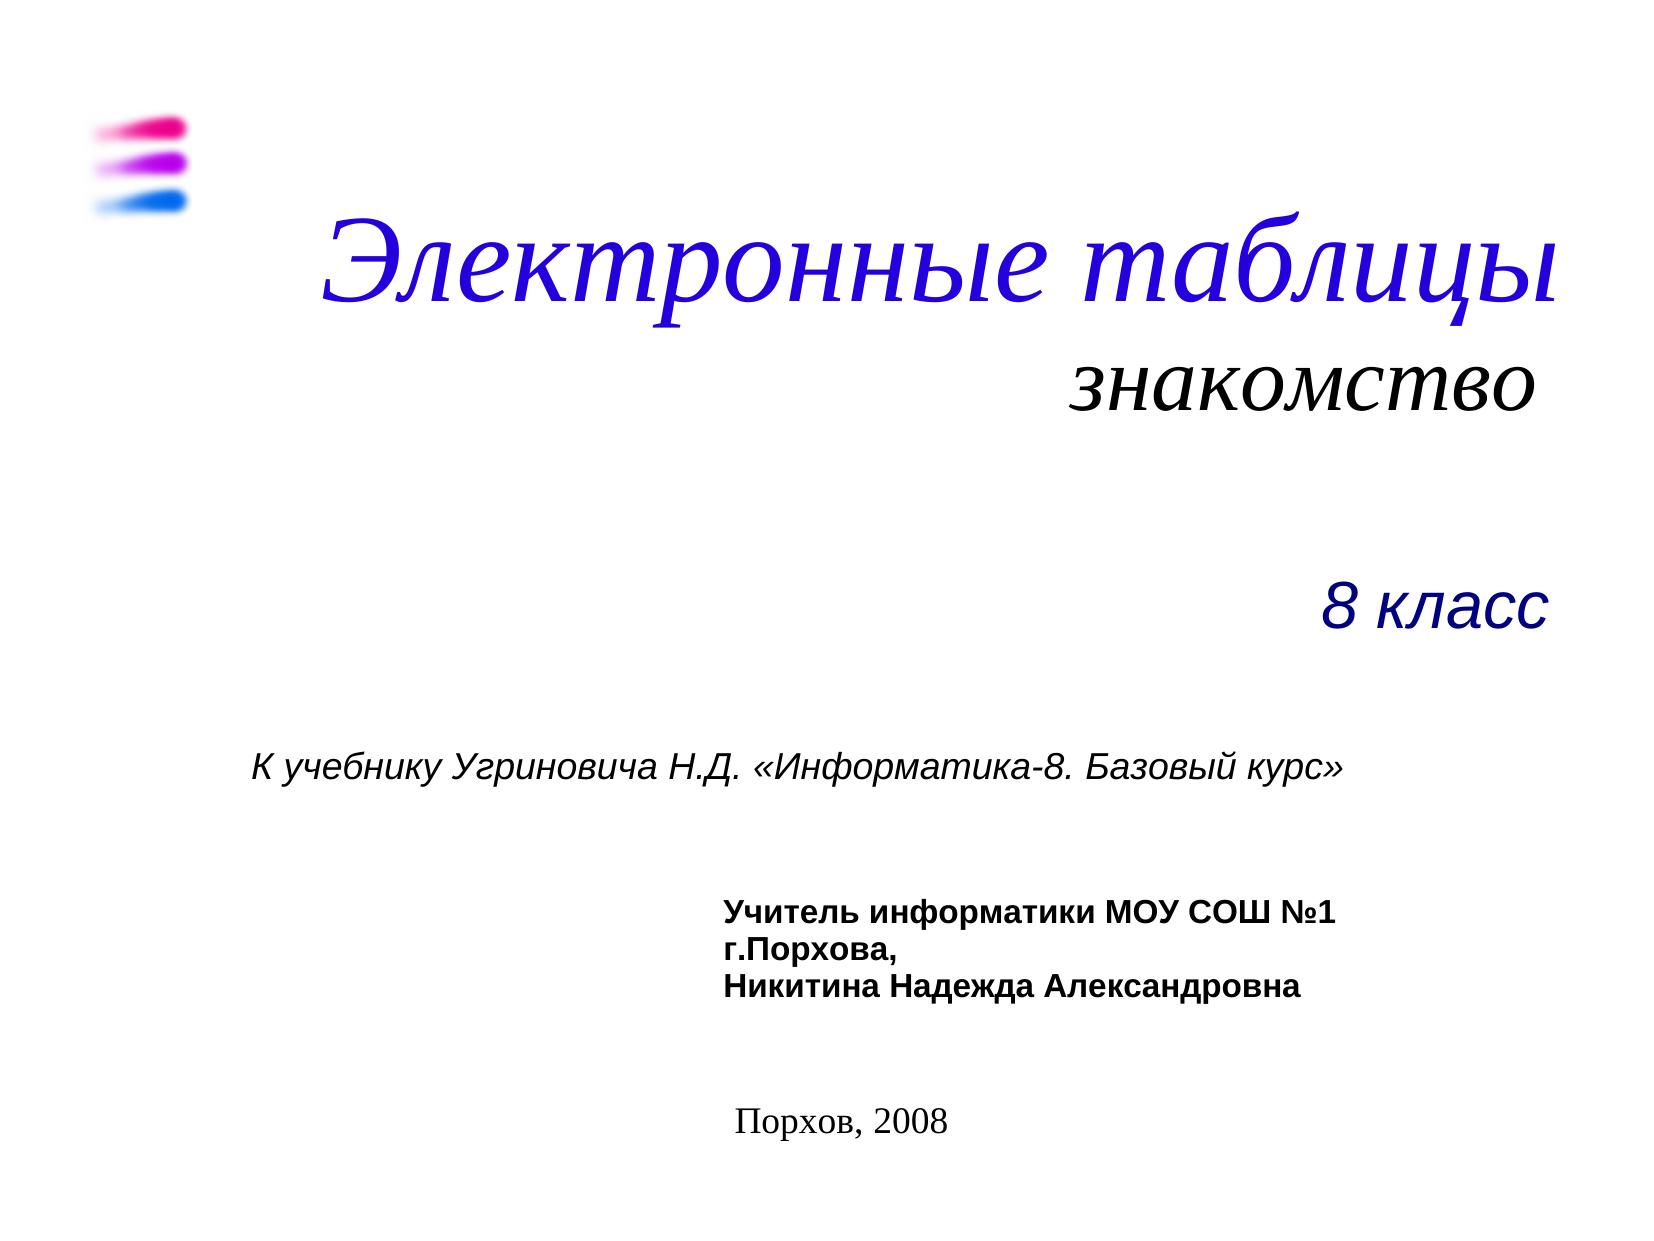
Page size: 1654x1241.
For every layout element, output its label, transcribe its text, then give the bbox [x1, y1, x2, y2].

text_box Порхов, 2008 [561, 1092, 1123, 1150]
text_box Учитель информатики МОУ СОШ №1 г.Порхова, Никитина Надежда Александровна [708, 885, 1536, 978]
text_box К учебнику Угриновича Н.Д. «Информатика-8. Базовый курс» [236, 738, 1536, 795]
picture [83, 110, 192, 224]
title Электронные таблицы знакомство [265, 147, 1561, 473]
text_box 8 класс [974, 561, 1565, 651]
